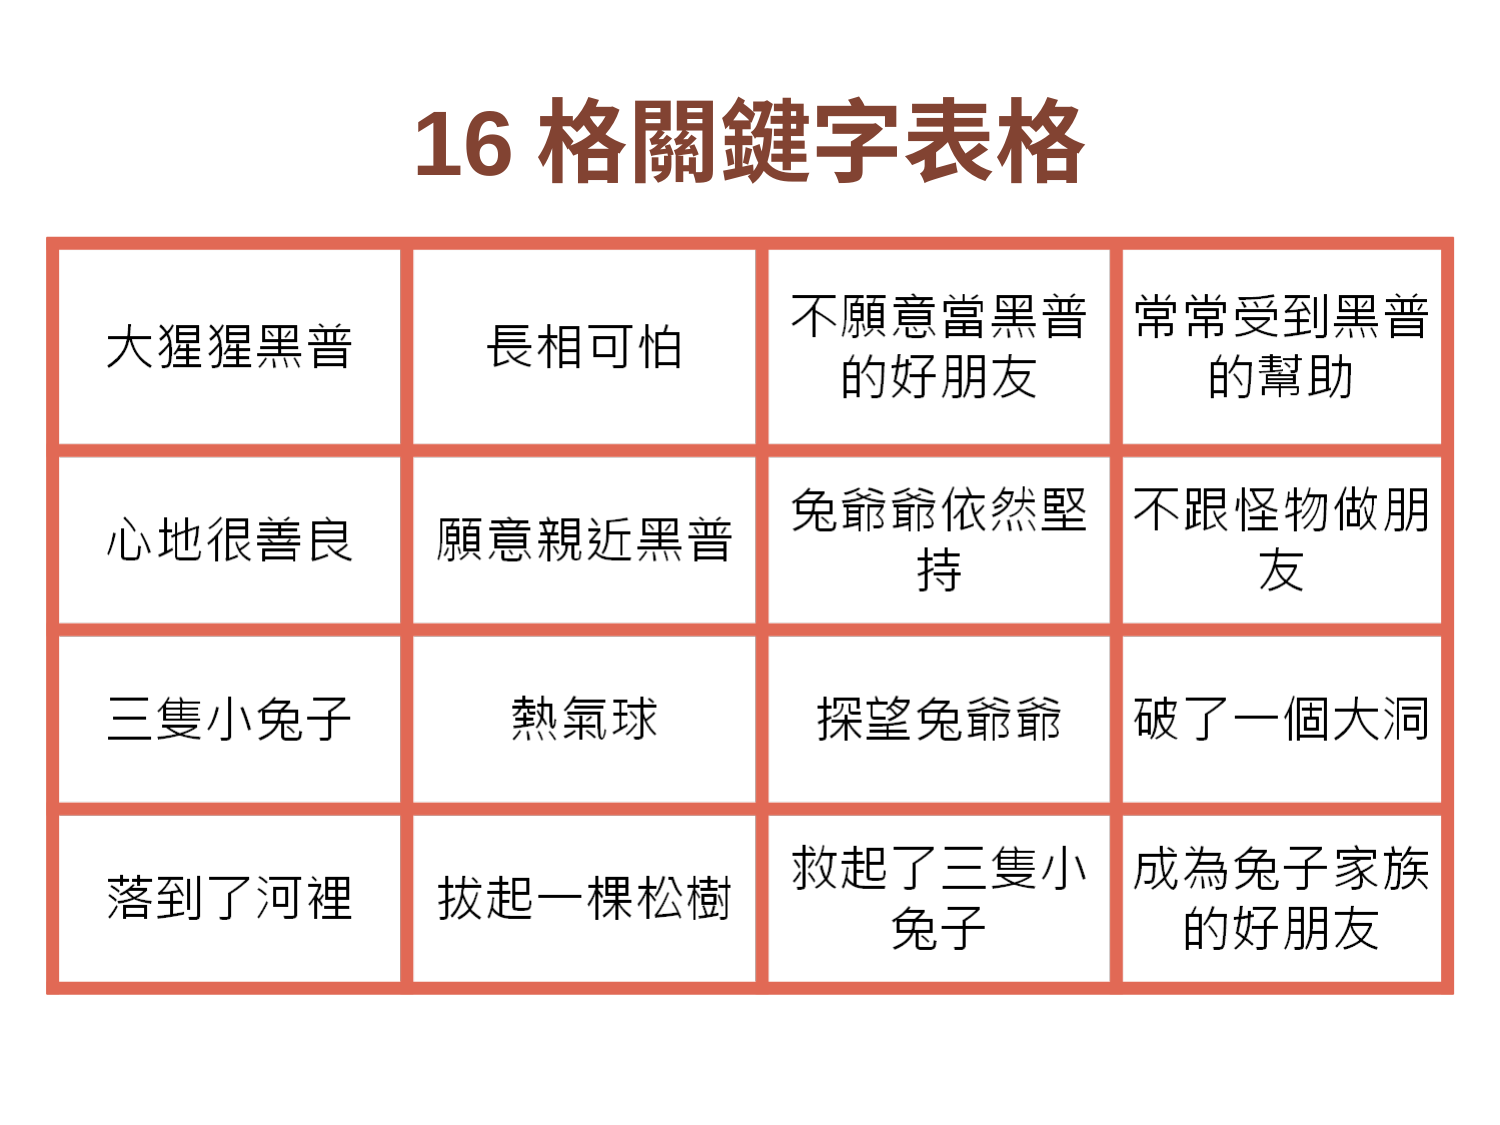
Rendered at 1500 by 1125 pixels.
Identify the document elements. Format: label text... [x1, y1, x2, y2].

title 16格關鍵字表格 [75, 45, 1426, 233]
picture [40, 232, 1459, 1001]
